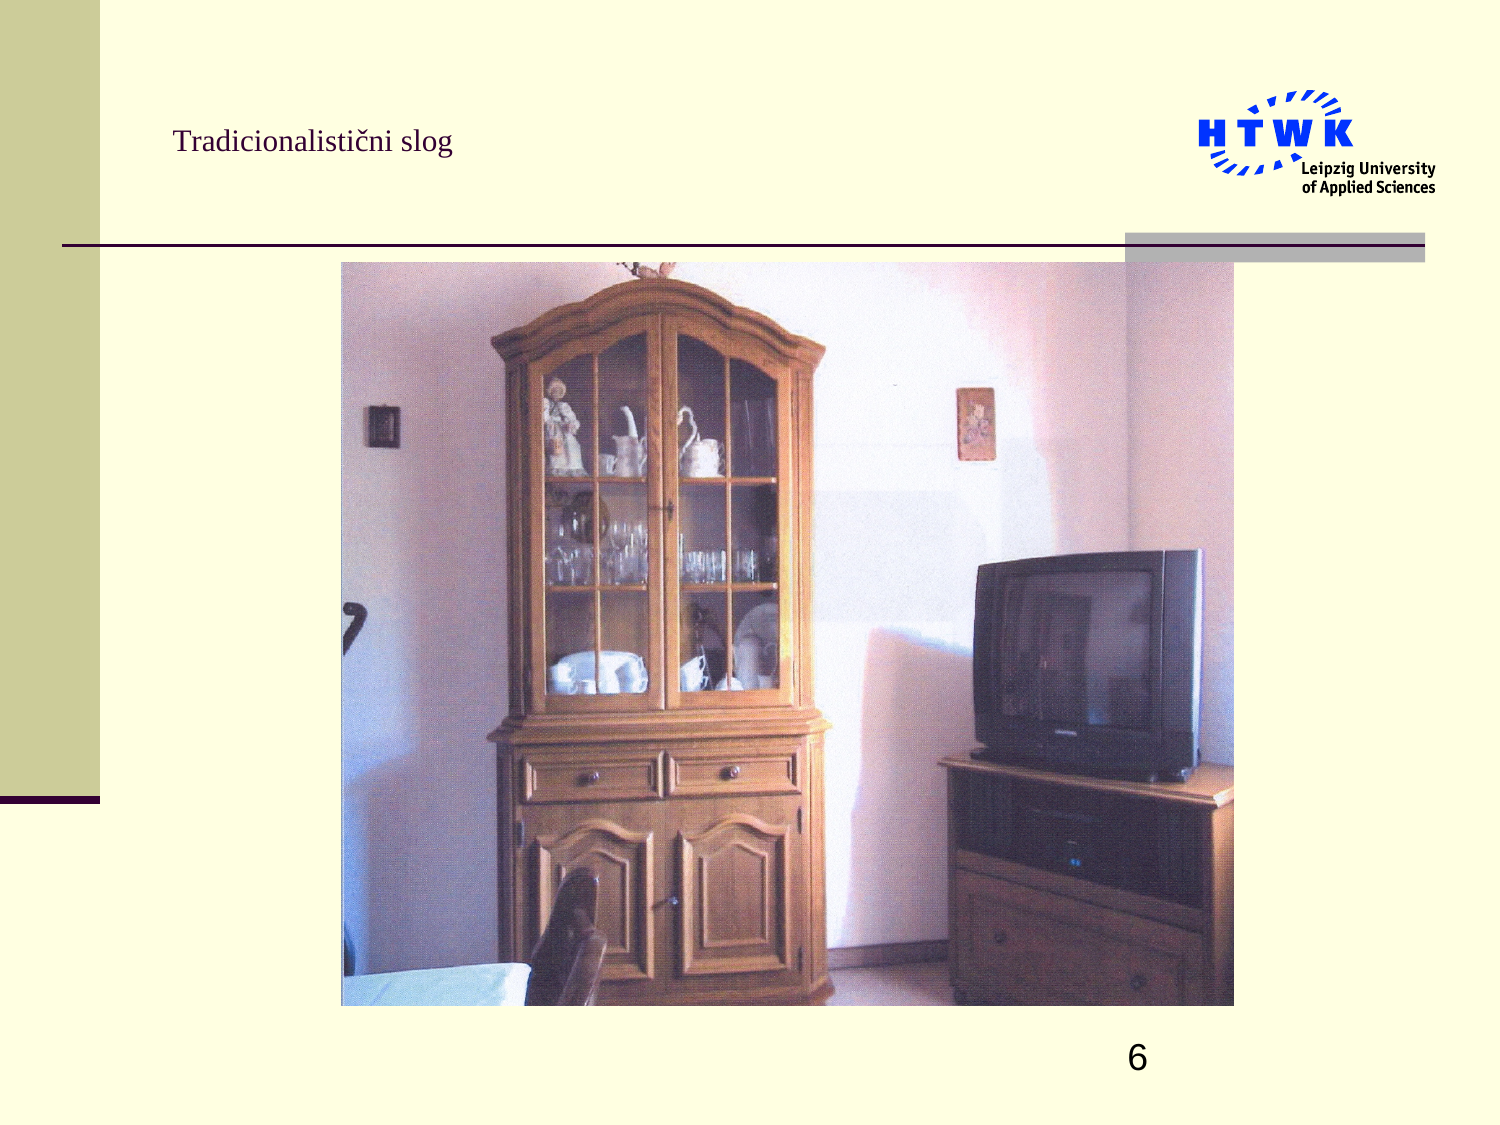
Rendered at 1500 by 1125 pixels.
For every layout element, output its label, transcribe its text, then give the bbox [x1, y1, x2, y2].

picture [1198, 90, 1436, 197]
picture [341, 262, 1234, 1006]
title Tradicionalistični slog [150, 45, 1426, 234]
